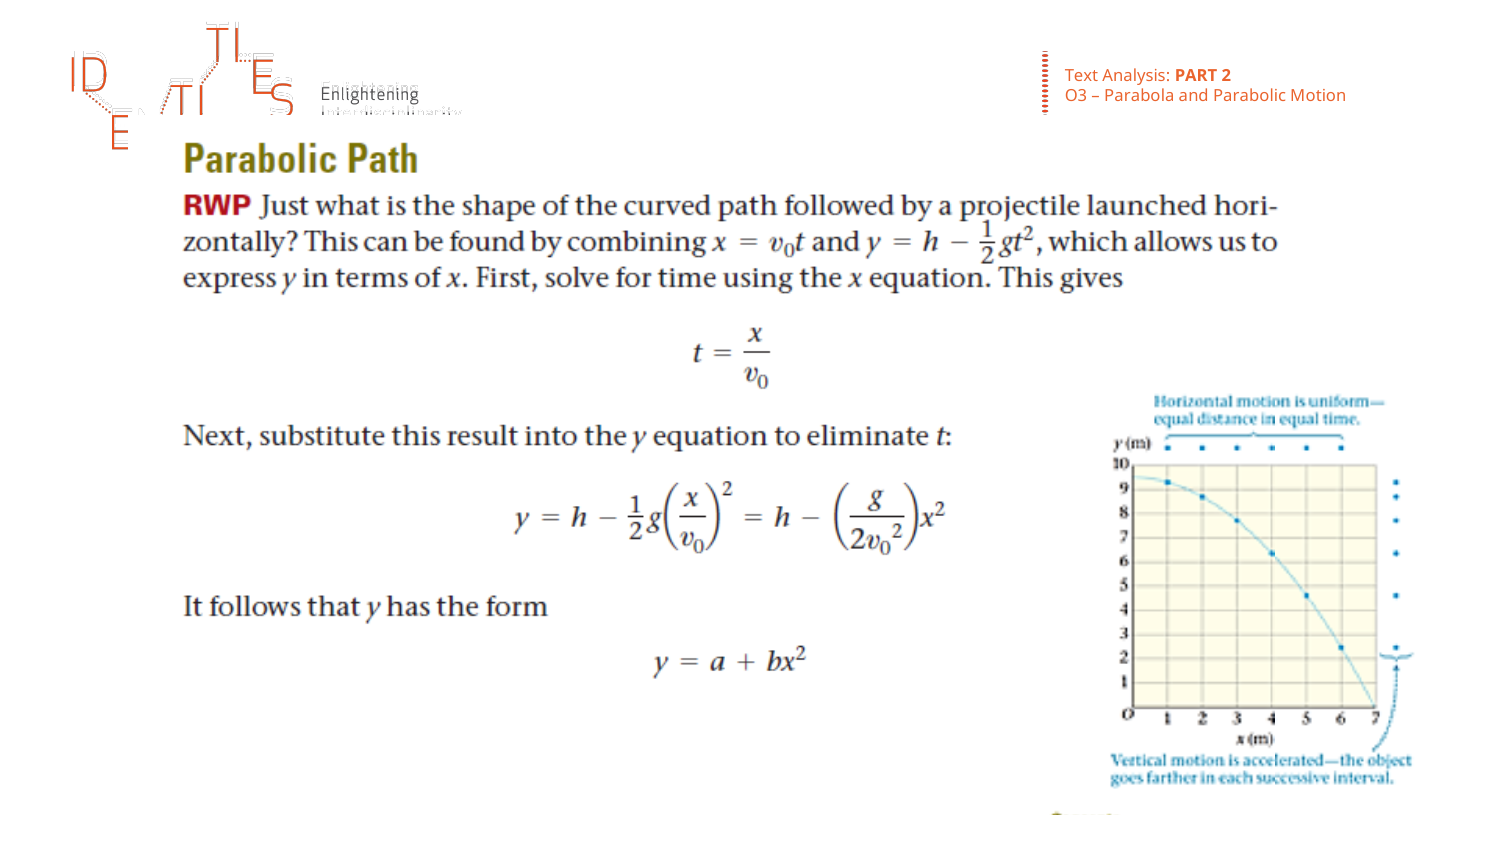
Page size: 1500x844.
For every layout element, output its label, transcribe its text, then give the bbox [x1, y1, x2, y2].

picture [71, 18, 1461, 815]
text_box Text Analysis: PART 2 O3 – Parabola and Parabolic Motion [1051, 57, 1472, 113]
